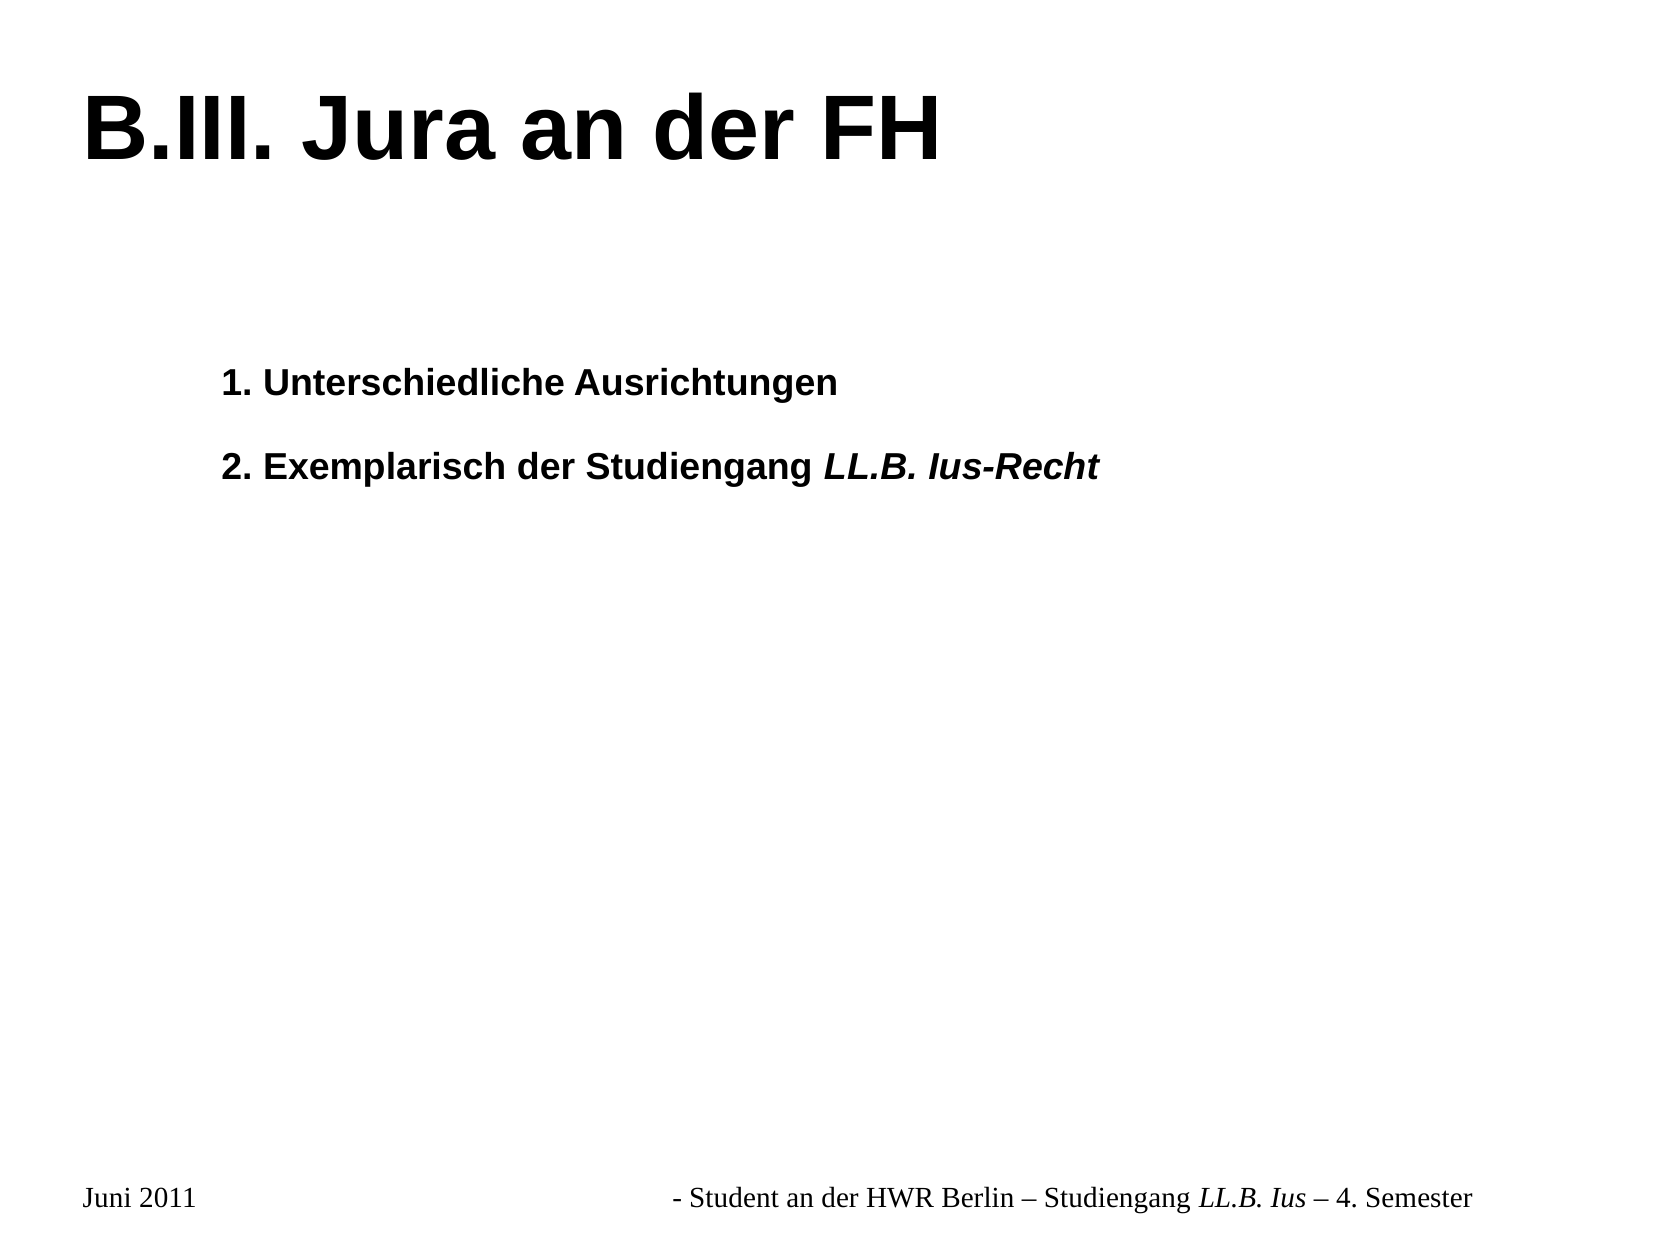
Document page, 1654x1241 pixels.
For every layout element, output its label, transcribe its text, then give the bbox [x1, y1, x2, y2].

text_box 1. Unterschiedliche Ausrichtungen 2. Exemplarisch der Studiengang LL.B. Ius-Recht [206, 354, 1115, 496]
title B.III. Jura an der FH [82, 49, 1571, 207]
